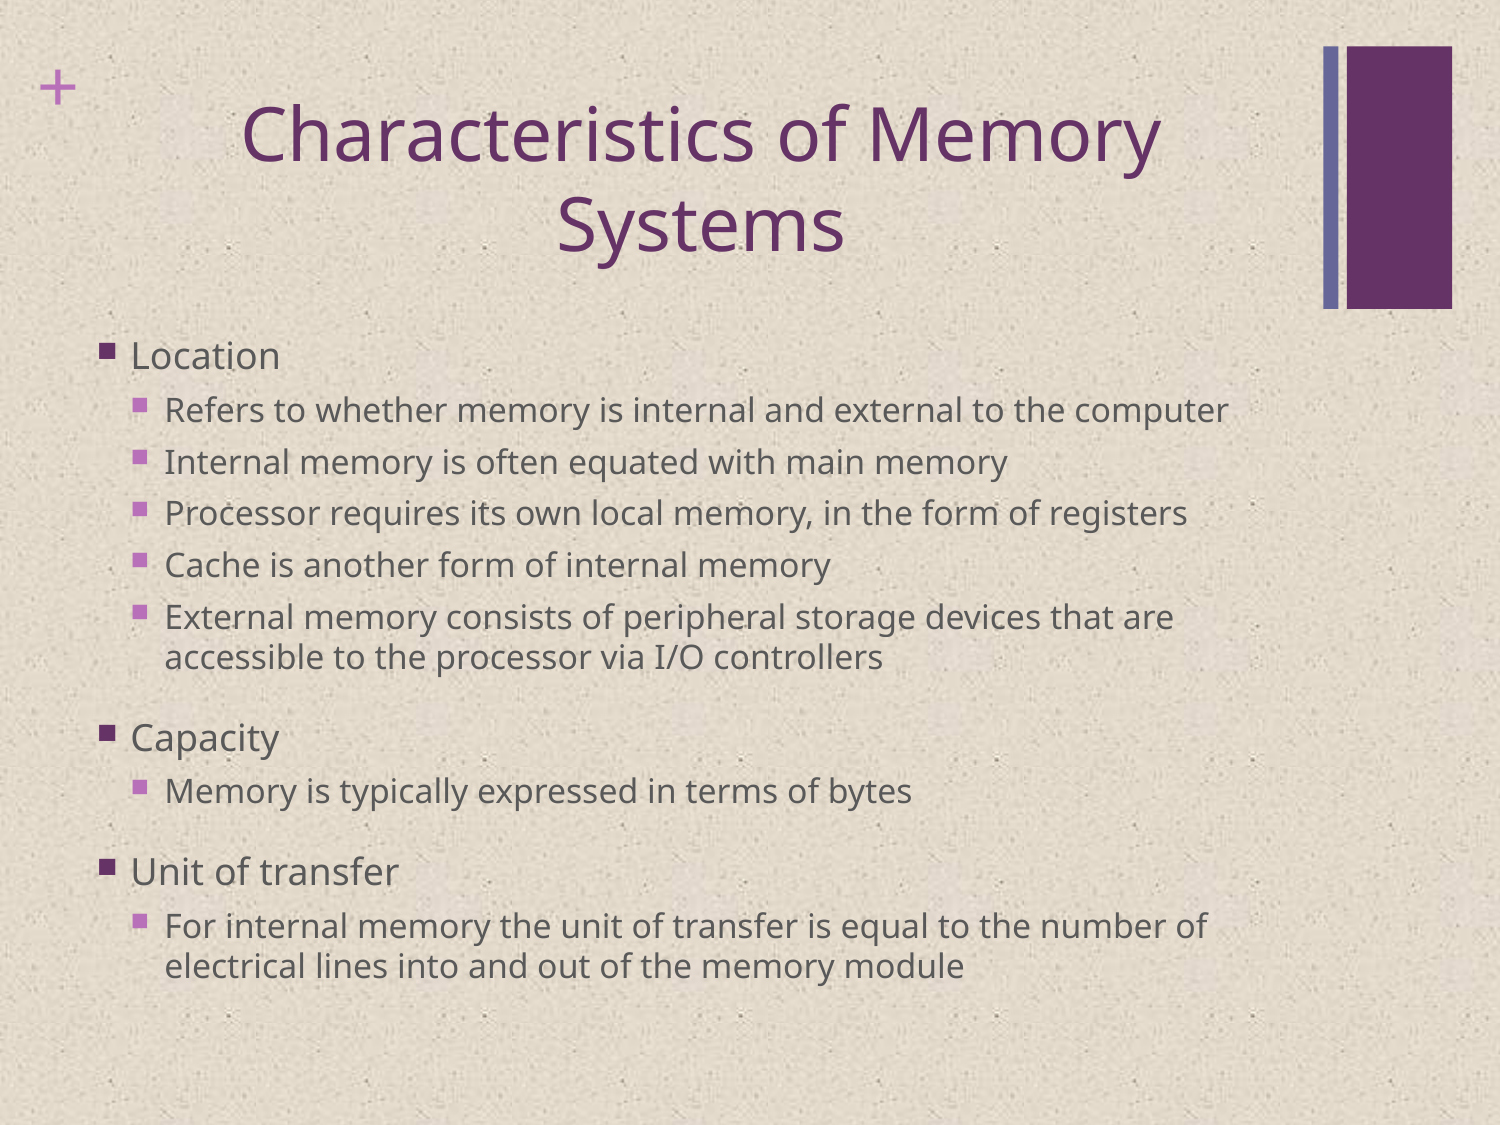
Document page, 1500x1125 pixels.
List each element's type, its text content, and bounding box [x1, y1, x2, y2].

title Characteristics of Memory Systems [81, 79, 1322, 263]
picture [0, 0, 1500, 1125]
list Location Refers to whether memory is internal and external to the computer Internal memory is often equated with main memory Processor requires its own local memory, in the form of registers Cache is another form of internal memory External memory consists of peripheral storage devices that are accessible to the processor via I/O controllers Capacity Memory is typically expressed in terms of bytes Unit of transfer For internal memory the unit of transfer is equal to the number of electrical lines into and out of the memory module [81, 324, 1322, 1005]
